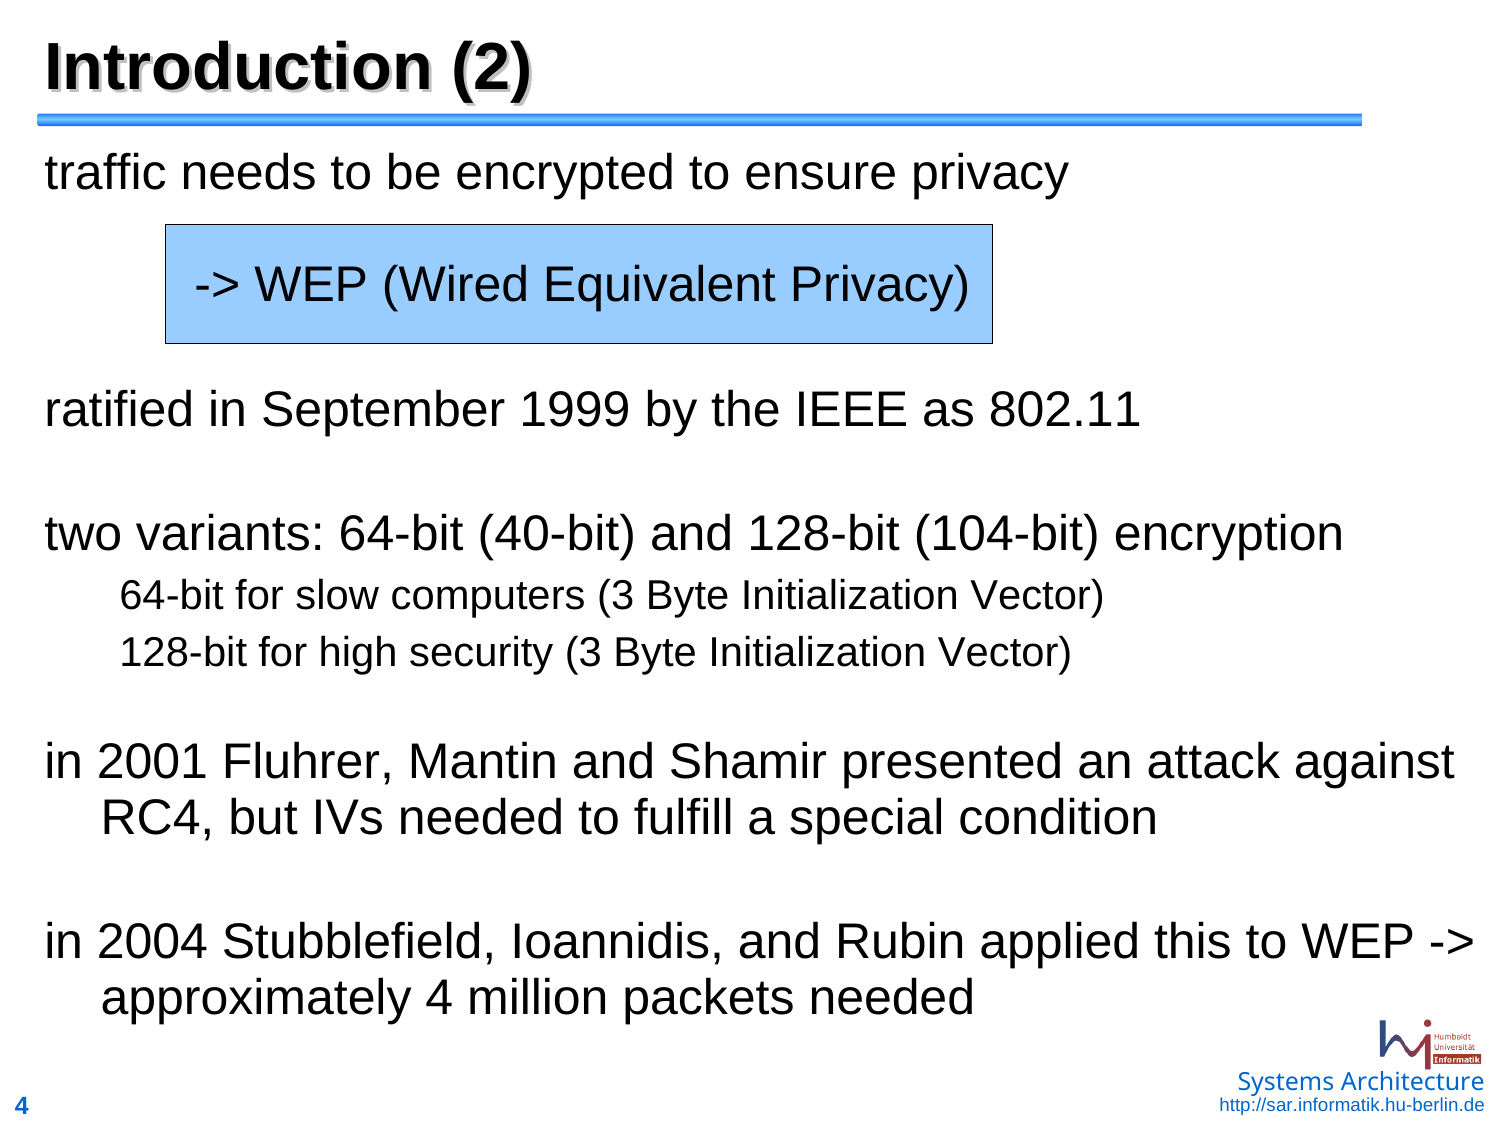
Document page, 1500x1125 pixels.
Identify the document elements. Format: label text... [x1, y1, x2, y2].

picture [1376, 1059, 1483, 1071]
list traffic needs to be encrypted to ensure privacy -> WEP (Wired Equivalent Privacy) ratified in September 1999 by the IEEE as 802.11 two variants: 64-bit (40-bit) and 128-bit (104-bit) encryption 64-bit for slow computers (3 Byte Initialization Vector) 128-bit for high security (3 Byte Initialization Vector) in 2001 Fluhrer, Mantin and Shamir presented an attack against RC4, but IVs needed to fulfill a special condition in 2004 Stubblefield, Ioannidis, and Rubin applied this to WEP -> approximately 4 million packets needed [29, 137, 1500, 1059]
title Introduction (2) [29, 20, 1500, 114]
